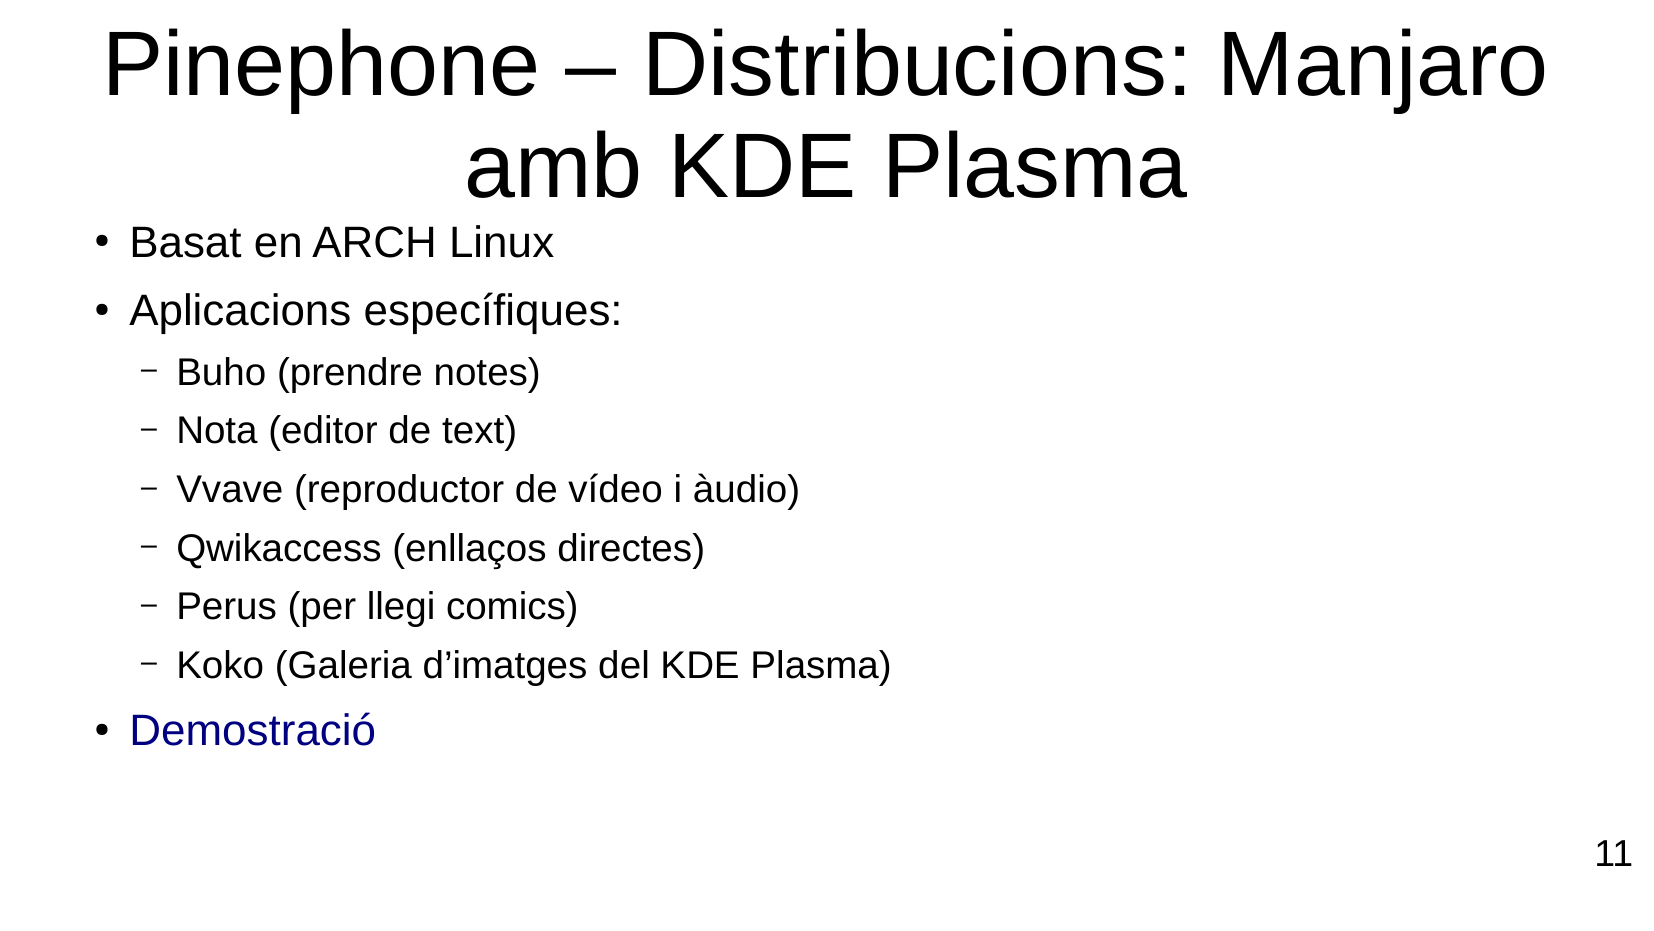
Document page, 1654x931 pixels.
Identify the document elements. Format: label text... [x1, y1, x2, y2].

list Basat en ARCH Linux Aplicacions específiques: Buho (prendre notes) Nota (editor de text) Vvave (reproductor de vídeo i àudio) Qwikaccess (enllaços directes) Perus (per llegi comics) Koko (Galeria d’imatges del KDE Plasma) Demostració [82, 217, 1571, 758]
title Pinephone – Distribucions: Manjaro amb KDE Plasma [82, 12, 1571, 217]
text_box <número> [1447, 825, 1648, 896]
